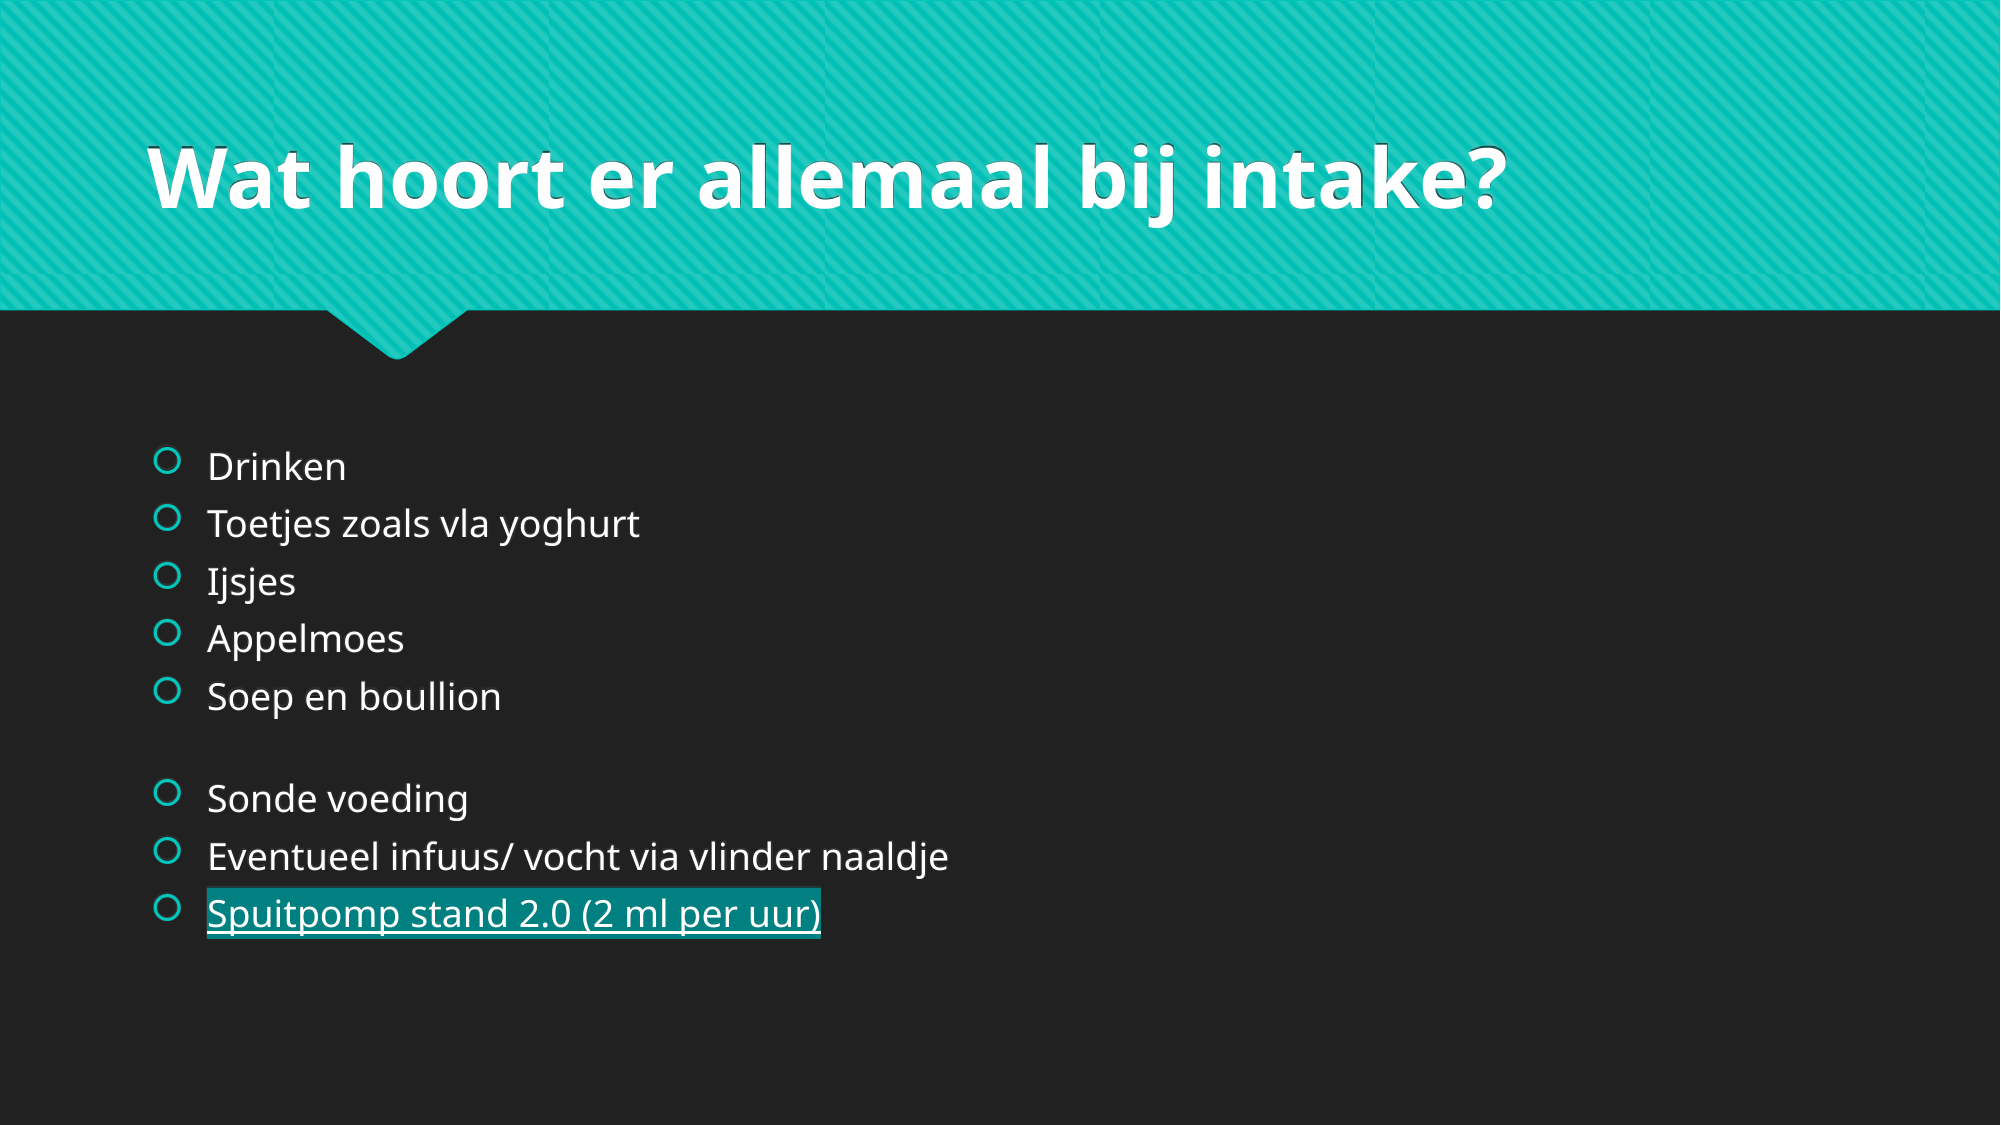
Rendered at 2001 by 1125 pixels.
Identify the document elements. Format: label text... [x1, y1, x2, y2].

title Wat hoort er allemaal bij intake? [132, 73, 1868, 233]
list Drinken Toetjes zoals vla yoghurt Ijsjes Appelmoes Soep en boullion Sonde voeding Eventueel infuus/ vocht via vlinder naaldje Spuitpomp stand 2.0 (2 ml per uur) [135, 390, 1868, 988]
